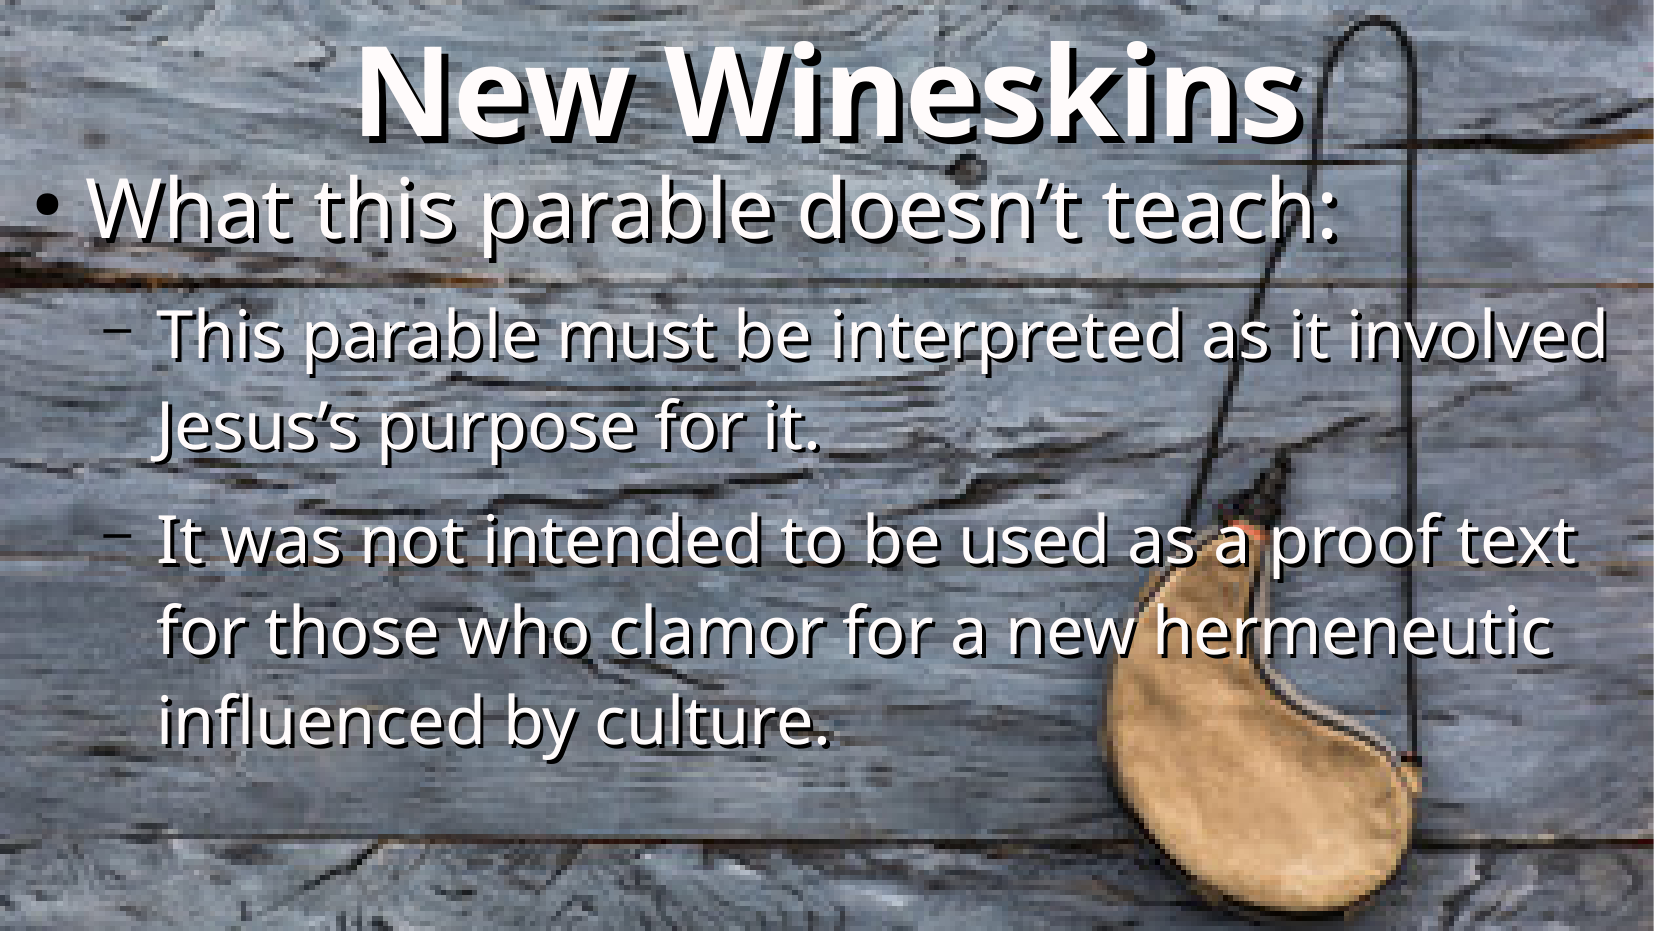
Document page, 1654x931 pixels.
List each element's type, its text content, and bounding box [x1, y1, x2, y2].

list What this parable doesn’t teach: This parable must be interpreted as it involved Jesus’s purpose for it. It was not intended to be used as a proof text for those who clamor for a new hermeneutic influenced by culture. [15, 150, 1651, 901]
title New Wineskins [82, 0, 1571, 150]
picture [0, 0, 1654, 931]
